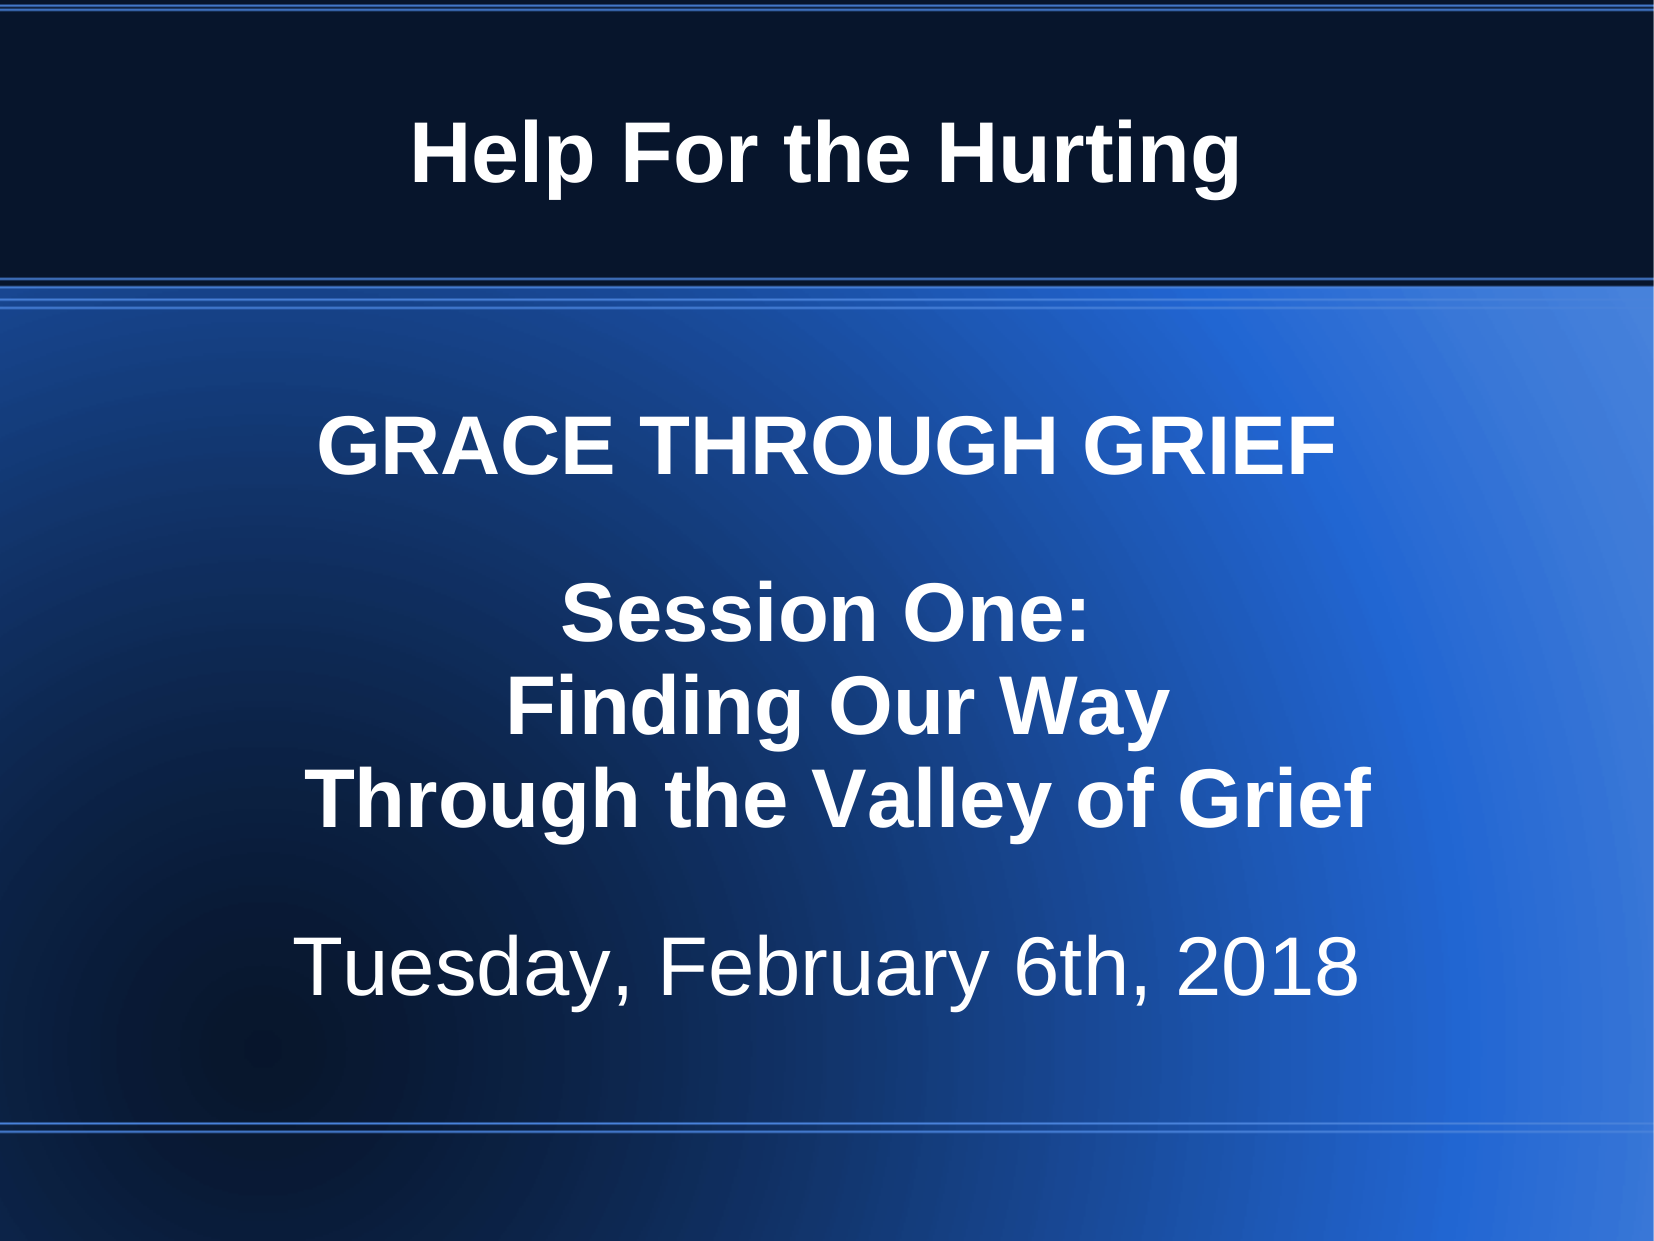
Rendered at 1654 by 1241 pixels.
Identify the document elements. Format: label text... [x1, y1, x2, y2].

subtitle GRACE THROUGH GRIEF Session One: Finding Our Way Through the Valley of Grief Tuesday, February 6th, 2018 [82, 355, 1571, 1058]
picture [0, 0, 1654, 1241]
title Help For the Hurting [82, 49, 1571, 257]
